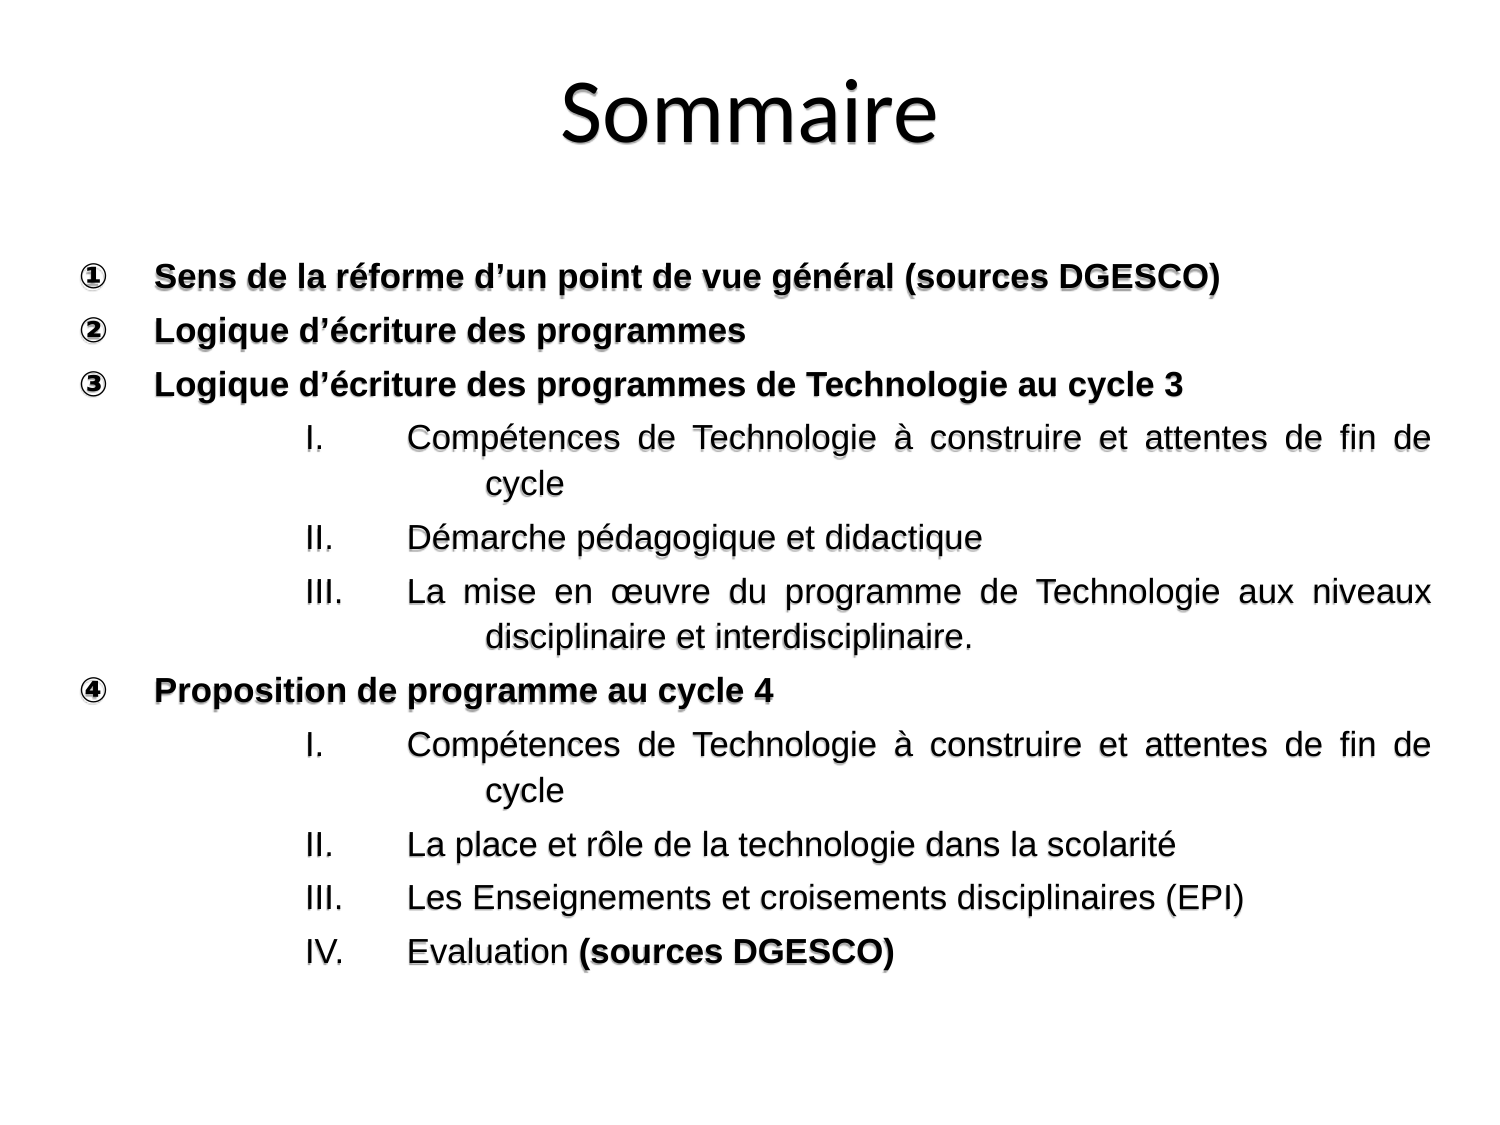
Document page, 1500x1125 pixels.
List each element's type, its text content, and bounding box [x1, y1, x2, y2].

list Sens de la réforme d’un point de vue général (sources DGESCO) Logique d’écriture des programmes Logique d’écriture des programmes de Technologie au cycle 3 Compétences de Technologie à construire et attentes de fin de cycle Démarche pédagogique et didactique La mise en œuvre du programme de Technologie aux niveaux disciplinaire et interdisciplinaire. Proposition de programme au cycle 4 Compétences de Technologie à construire et attentes de fin de cycle La place et rôle de la technologie dans la scolarité Les Enseignements et croisements disciplinaires (EPI) Evaluation (sources DGESCO) [58, 242, 1449, 985]
title Sommaire [75, 42, 1426, 170]
